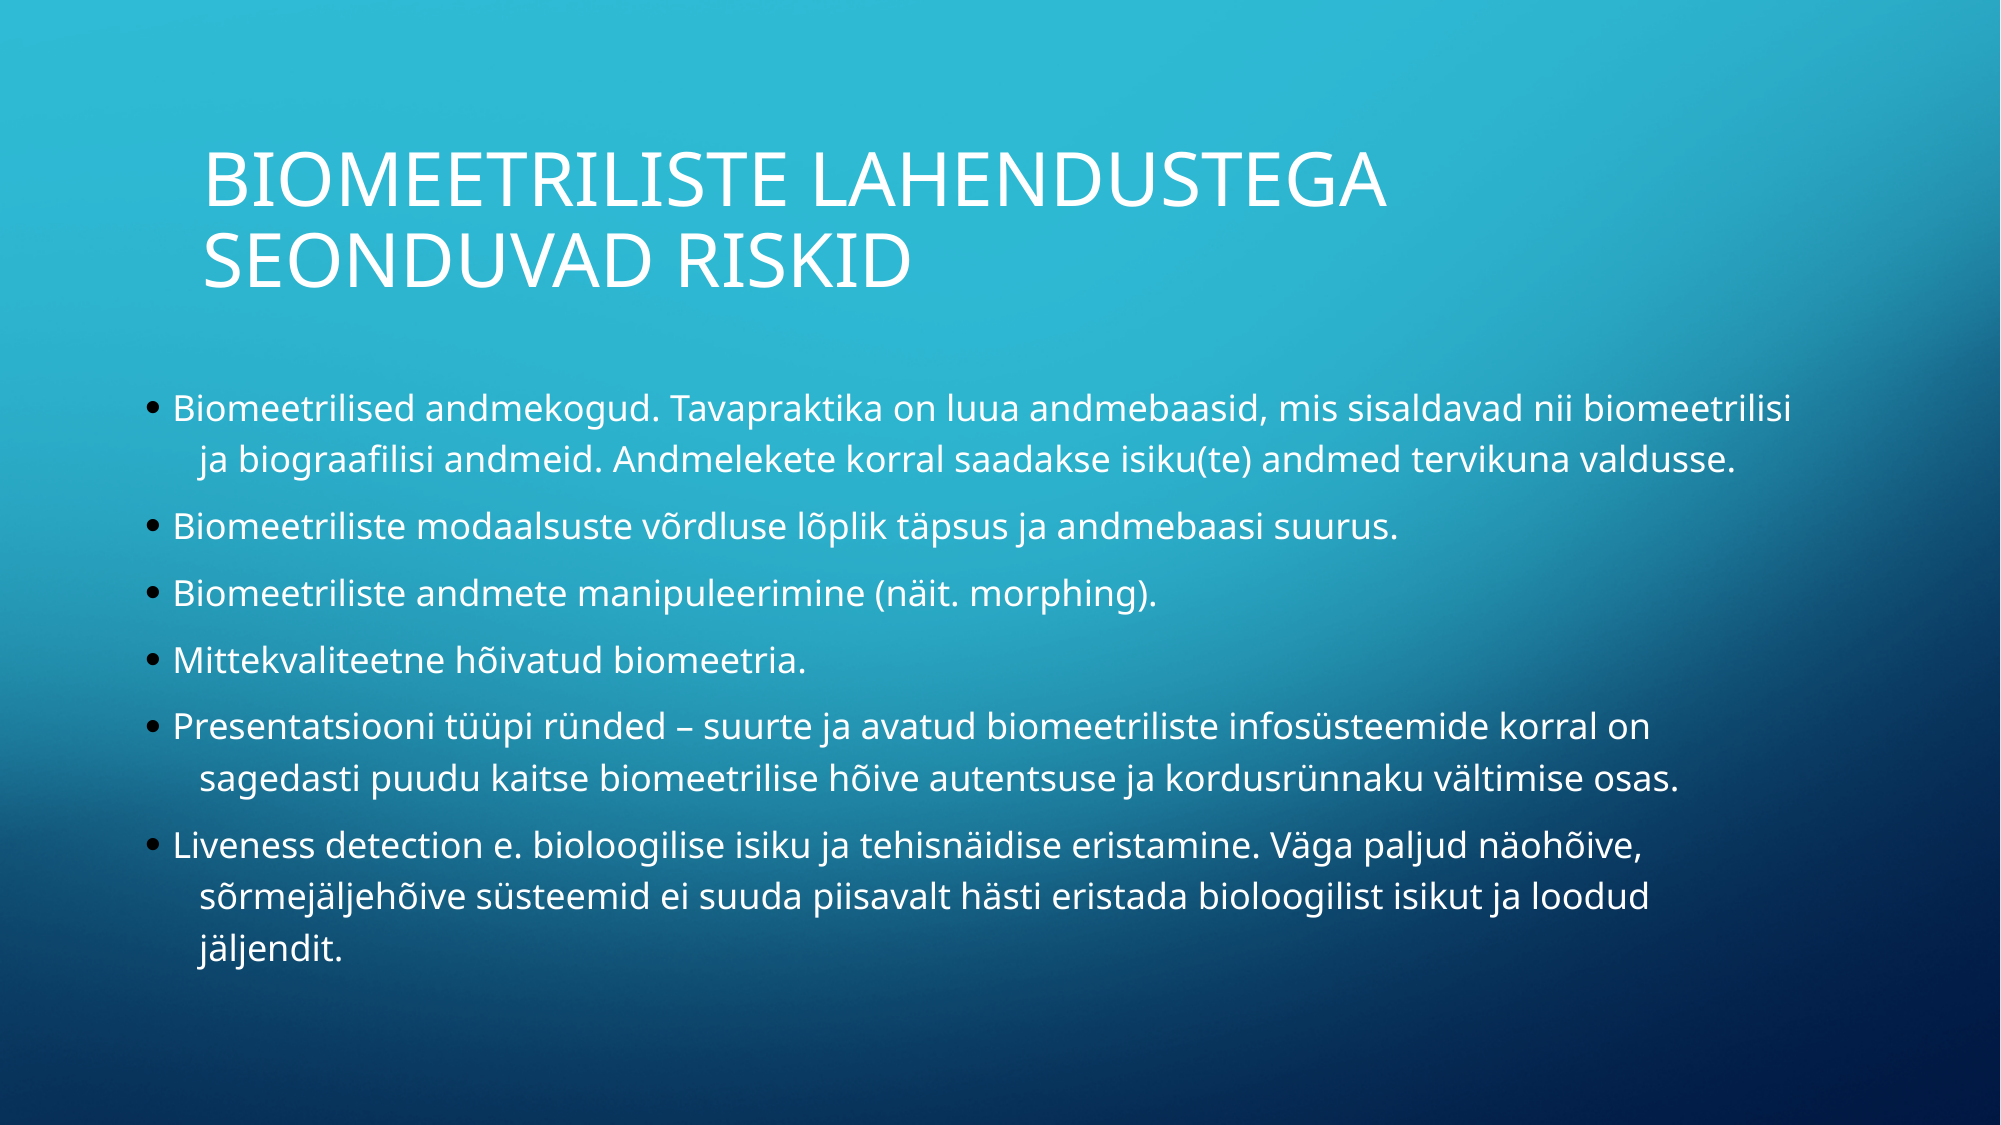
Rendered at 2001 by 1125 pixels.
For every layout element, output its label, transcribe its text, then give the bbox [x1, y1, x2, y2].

title Biomeetriliste lahendustega seonduvad riskid [187, 101, 1813, 344]
list Biomeetrilised andmekogud. Tavapraktika on luua andmebaasid, mis sisaldavad nii biomeetrilisi ja biograafilisi andmeid. Andmelekete korral saadakse isiku(te) andmed tervikuna valdusse. Biomeetriliste modaalsuste võrdluse lõplik täpsus ja andmebaasi suurus. Biomeetriliste andmete manipuleerimine (näit. morphing). Mittekvaliteetne hõivatud biomeetria. Presentatsiooni tüüpi ründed – suurte ja avatud biomeetriliste infosüsteemide korral on sagedasti puudu kaitse biomeetrilise hõive autentsuse ja kordusrünnaku vältimise osas. Liveness detection e. bioloogilise isiku ja tehisnäidise eristamine. Väga paljud näohõive, sõrmejäljehõive süsteemid ei suuda piisavalt hästi eristada bioloogilist isikut ja loodud jäljendit. [130, 369, 1813, 999]
